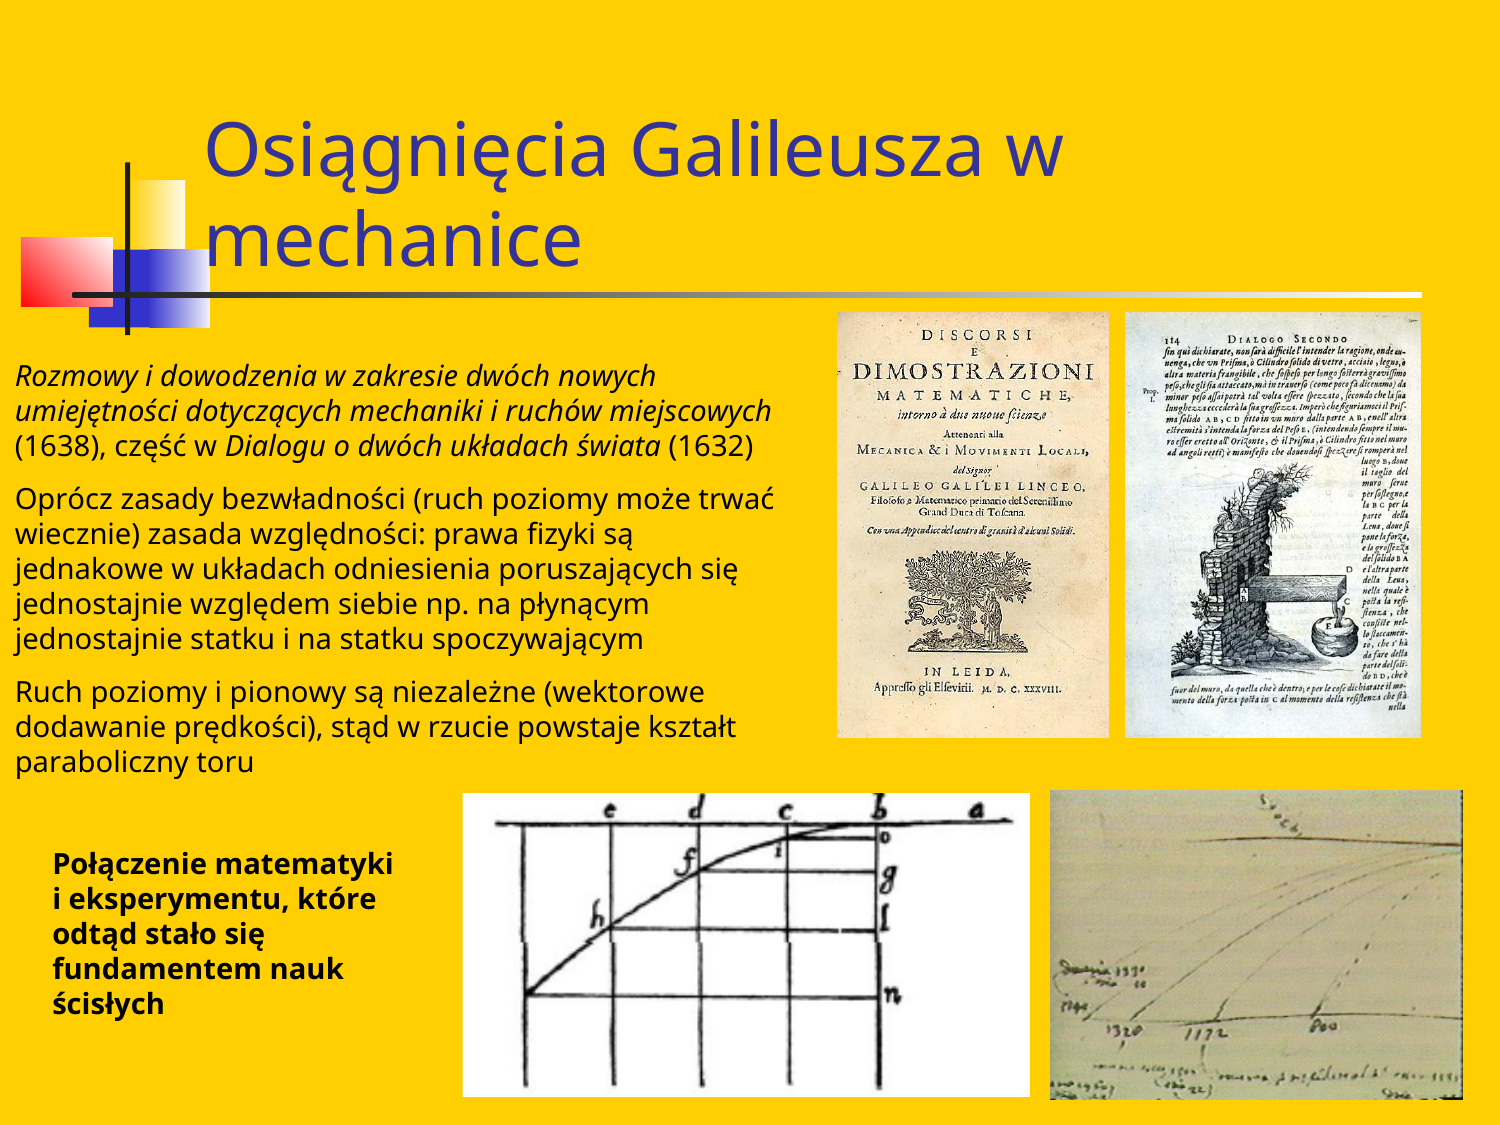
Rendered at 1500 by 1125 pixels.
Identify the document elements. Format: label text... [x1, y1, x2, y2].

picture [1125, 312, 1421, 738]
text_box Połączenie matematyki i eksperymentu, które odtąd stało się fundamentem nauk ścisłych [37, 837, 426, 1028]
picture [462, 793, 1030, 1097]
picture [837, 312, 1109, 738]
text_box Rozmowy i dowodzenia w zakresie dwóch nowych umiejętności dotyczących mechaniki i ruchów miejscowych (1638), część w Dialogu o dwóch układach świata (1632) Oprócz zasady bezwładności (ruch poziomy może trwać wiecznie) zasada względności: prawa fizyki są jednakowe w układach odniesienia poruszających się jednostajnie względem siebie np. na płynącym jednostajnie statku i na statku spoczywającym Ruch poziomy i pionowy są niezależne (wektorowe dodawanie prędkości), stąd w rzucie powstaje kształt paraboliczny toru [0, 349, 801, 840]
title Osiągnięcia Galileusza w mechanice [188, 93, 1468, 289]
picture [1050, 790, 1463, 1101]
